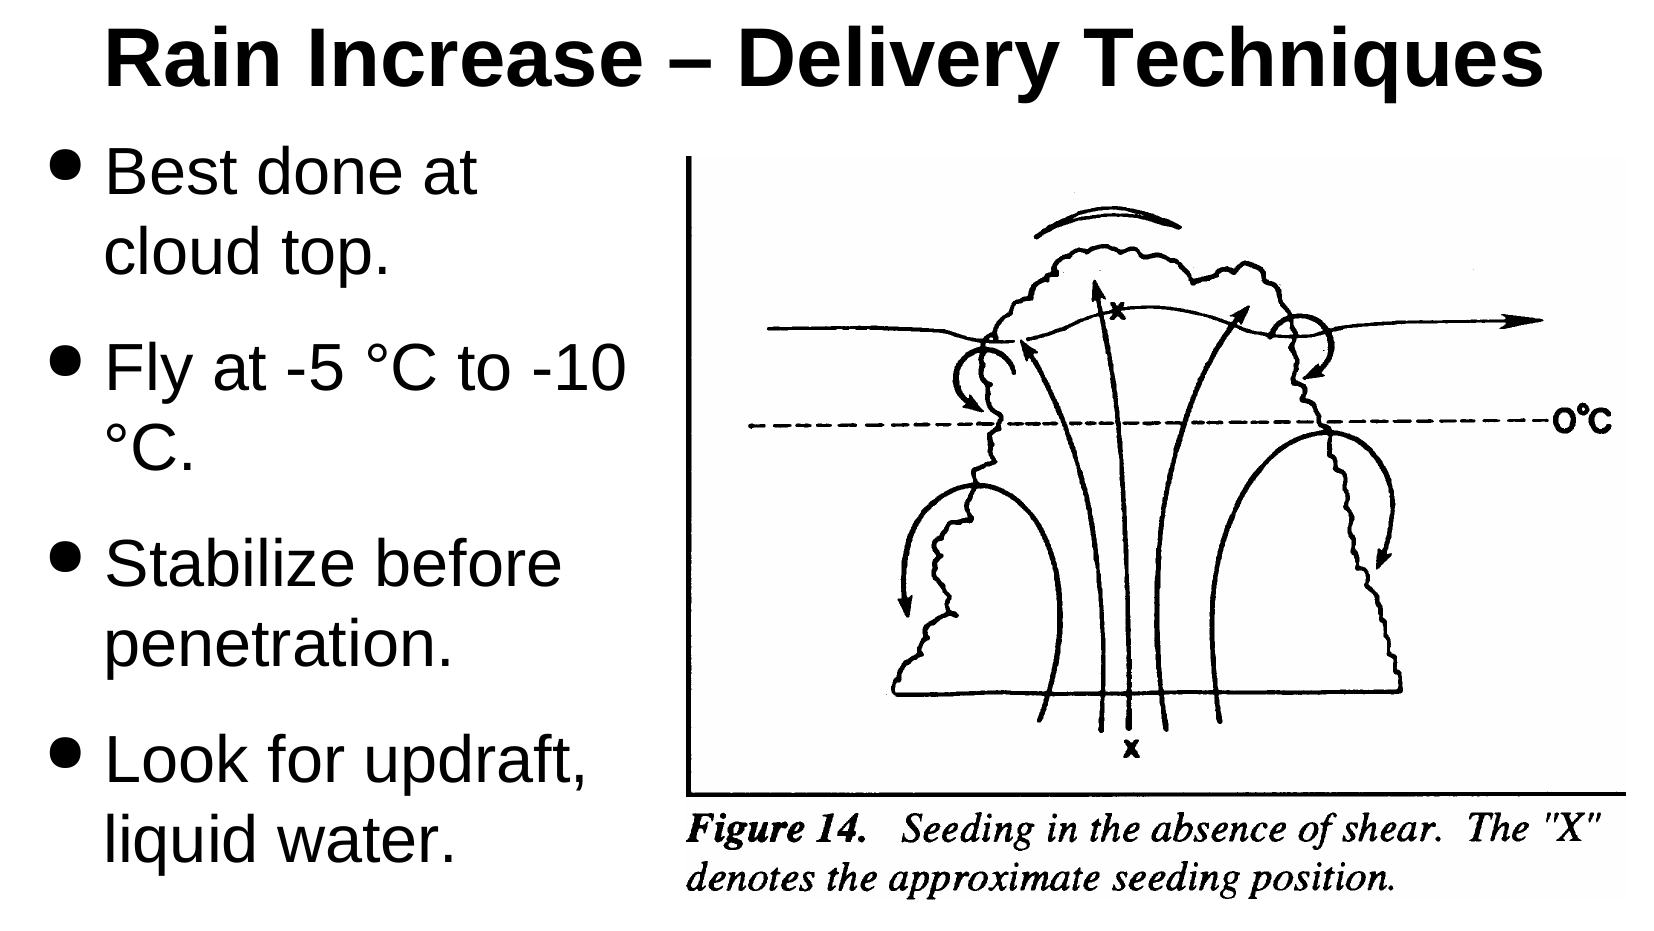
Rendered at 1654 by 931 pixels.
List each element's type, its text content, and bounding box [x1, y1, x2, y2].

text_box Best done at cloud top. Fly at -5 °C to -10 °C. Stabilize before penetration. Look for updraft, liquid water. [29, 120, 650, 883]
picture [686, 156, 1626, 901]
title Rain Increase – Delivery Techniques [0, 0, 1654, 107]
